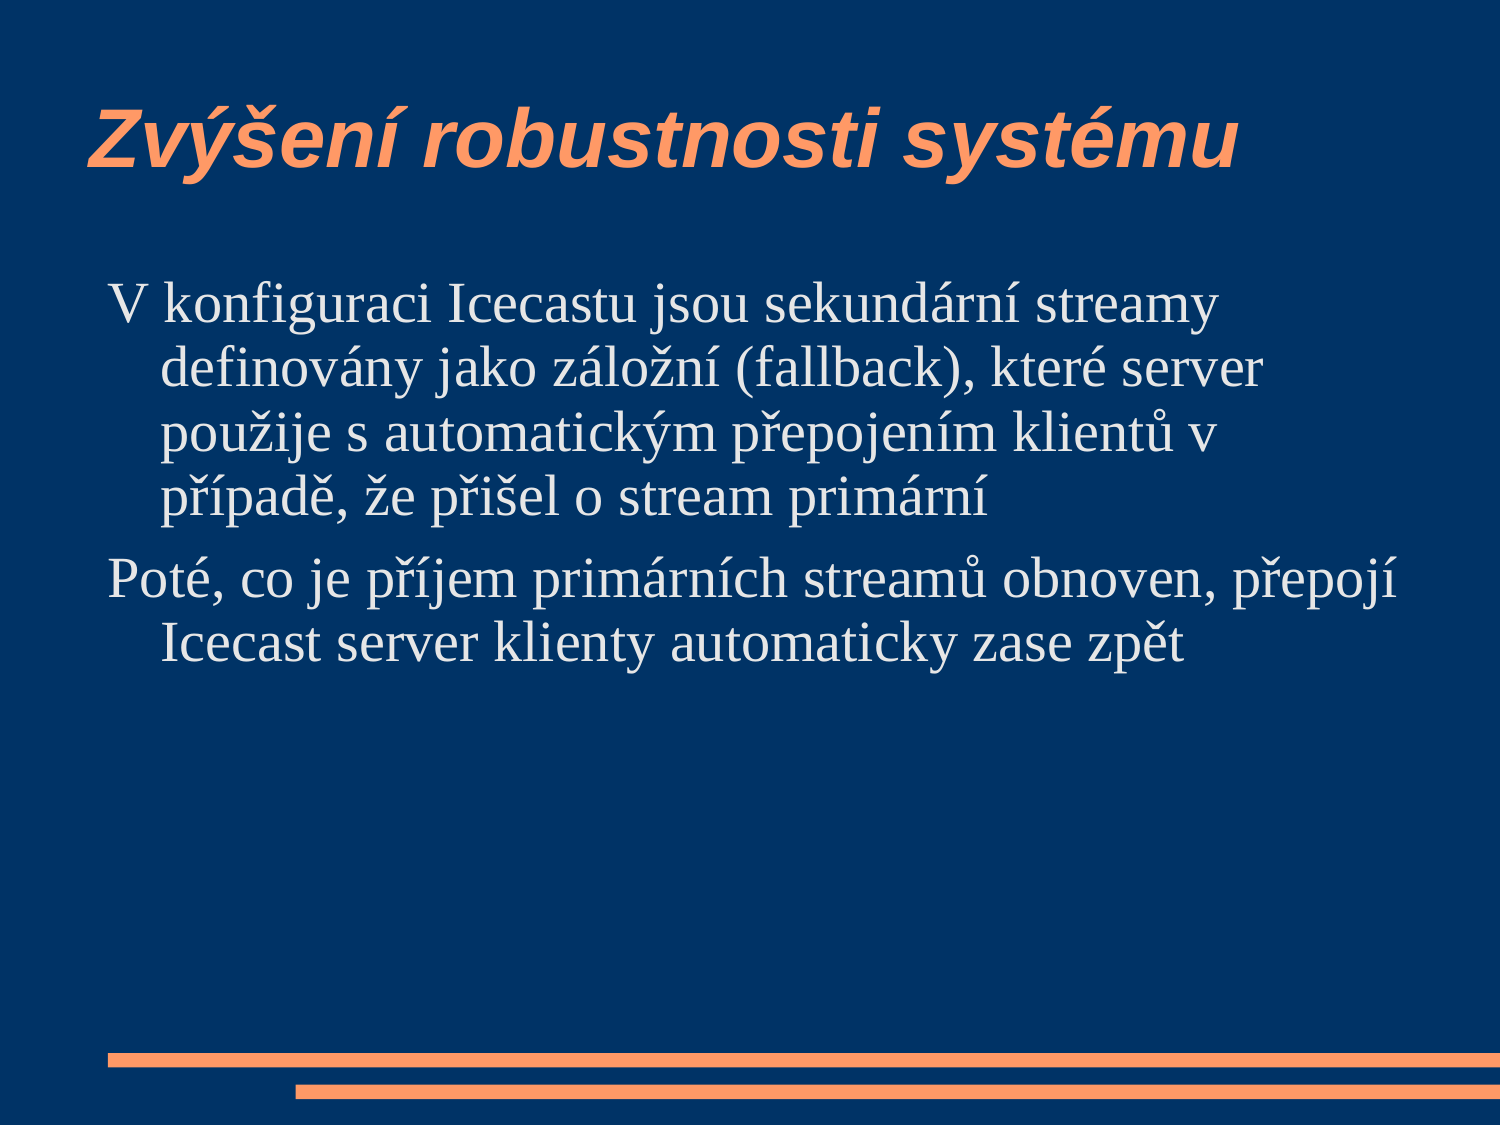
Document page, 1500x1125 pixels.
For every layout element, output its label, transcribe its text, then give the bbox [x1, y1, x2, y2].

list V konfiguraci Icecastu jsou sekundární streamy definovány jako záložní (fallback), které server použije s automatickým přepojením klientů v případě, že přišel o stream primární Poté, co je příjem primárních streamů obnoven, přepojí Icecast server klienty automaticky zase zpět [75, 262, 1426, 1006]
title Zvýšení robustnosti systému [75, 45, 1426, 233]
